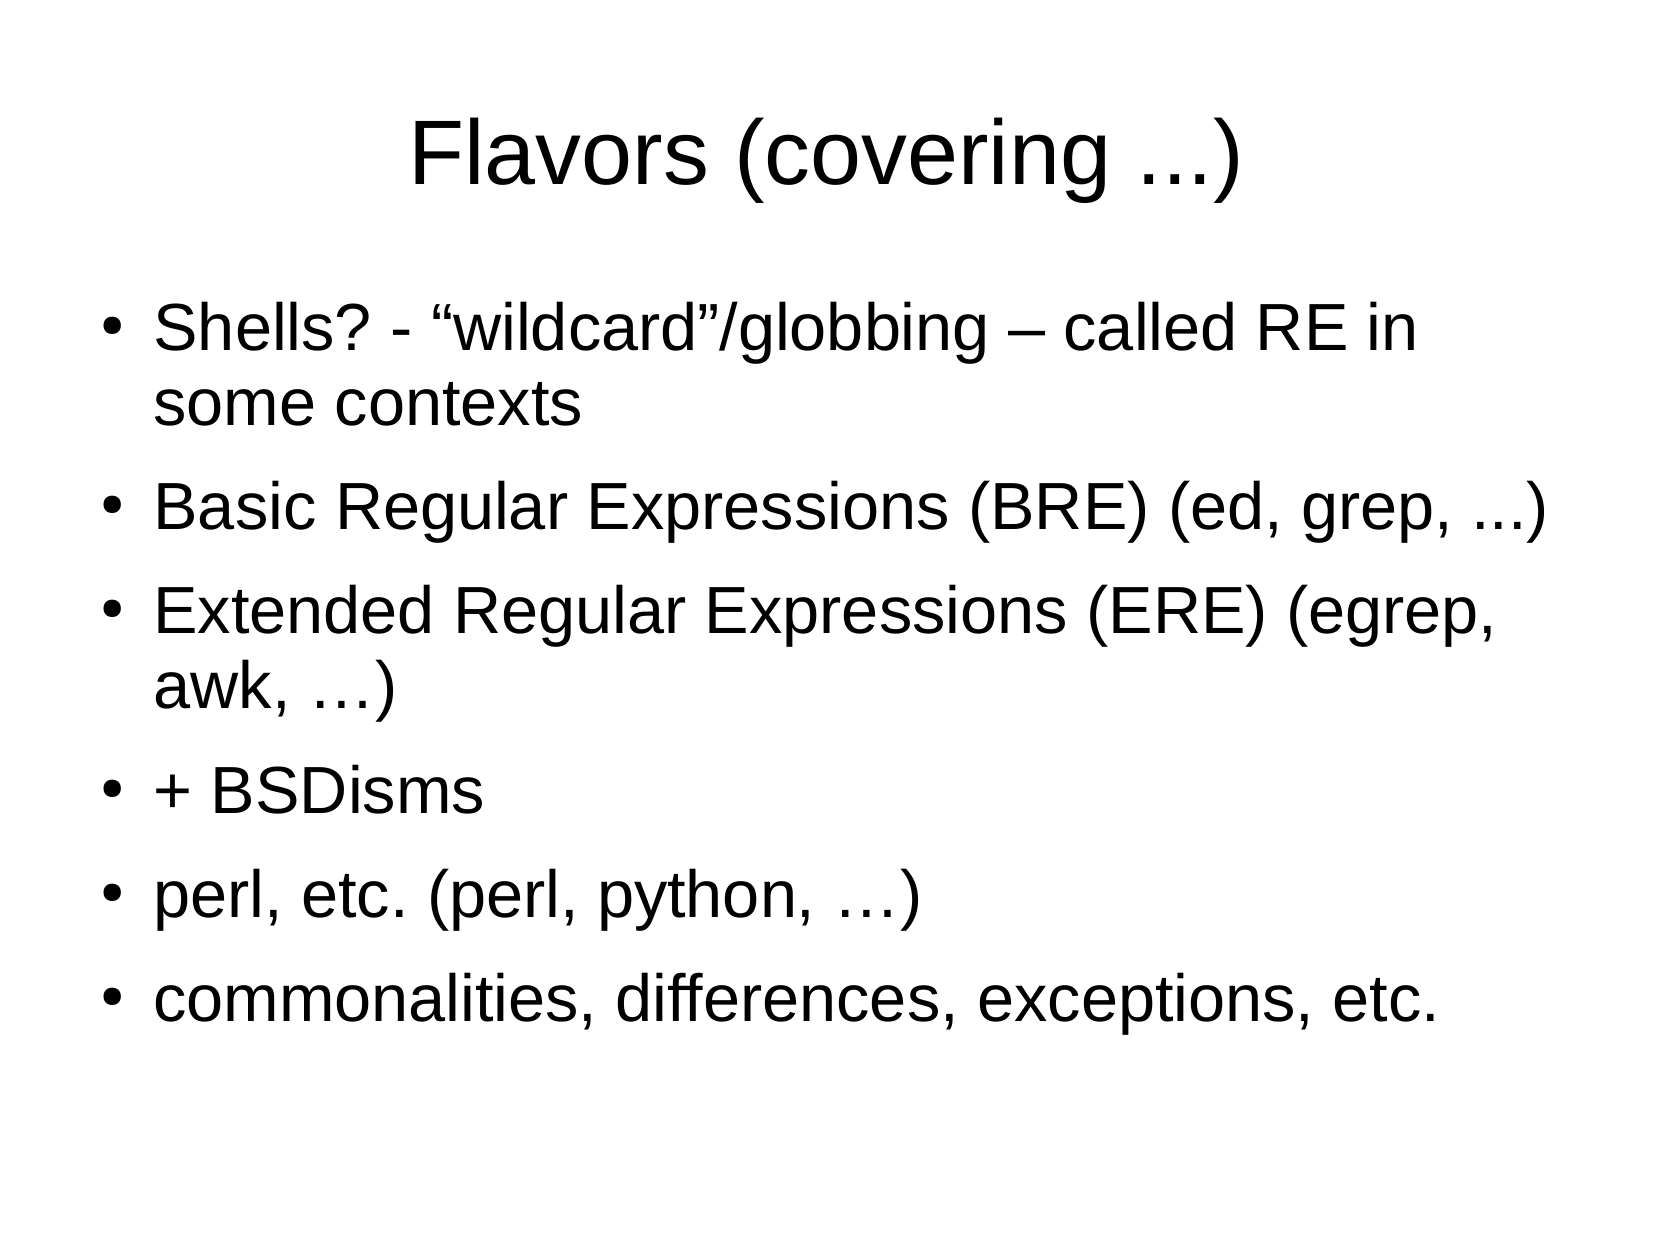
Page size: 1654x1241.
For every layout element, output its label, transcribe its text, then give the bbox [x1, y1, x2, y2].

title Flavors (covering ...) [82, 49, 1571, 257]
list Shells? - “wildcard”/globbing – called RE in some contexts Basic Regular Expressions (BRE) (ed, grep, ...) Extended Regular Expressions (ERE) (egrep, awk, …) + BSDisms perl, etc. (perl, python, …) commonalities, differences, exceptions, etc. [82, 290, 1571, 1109]
